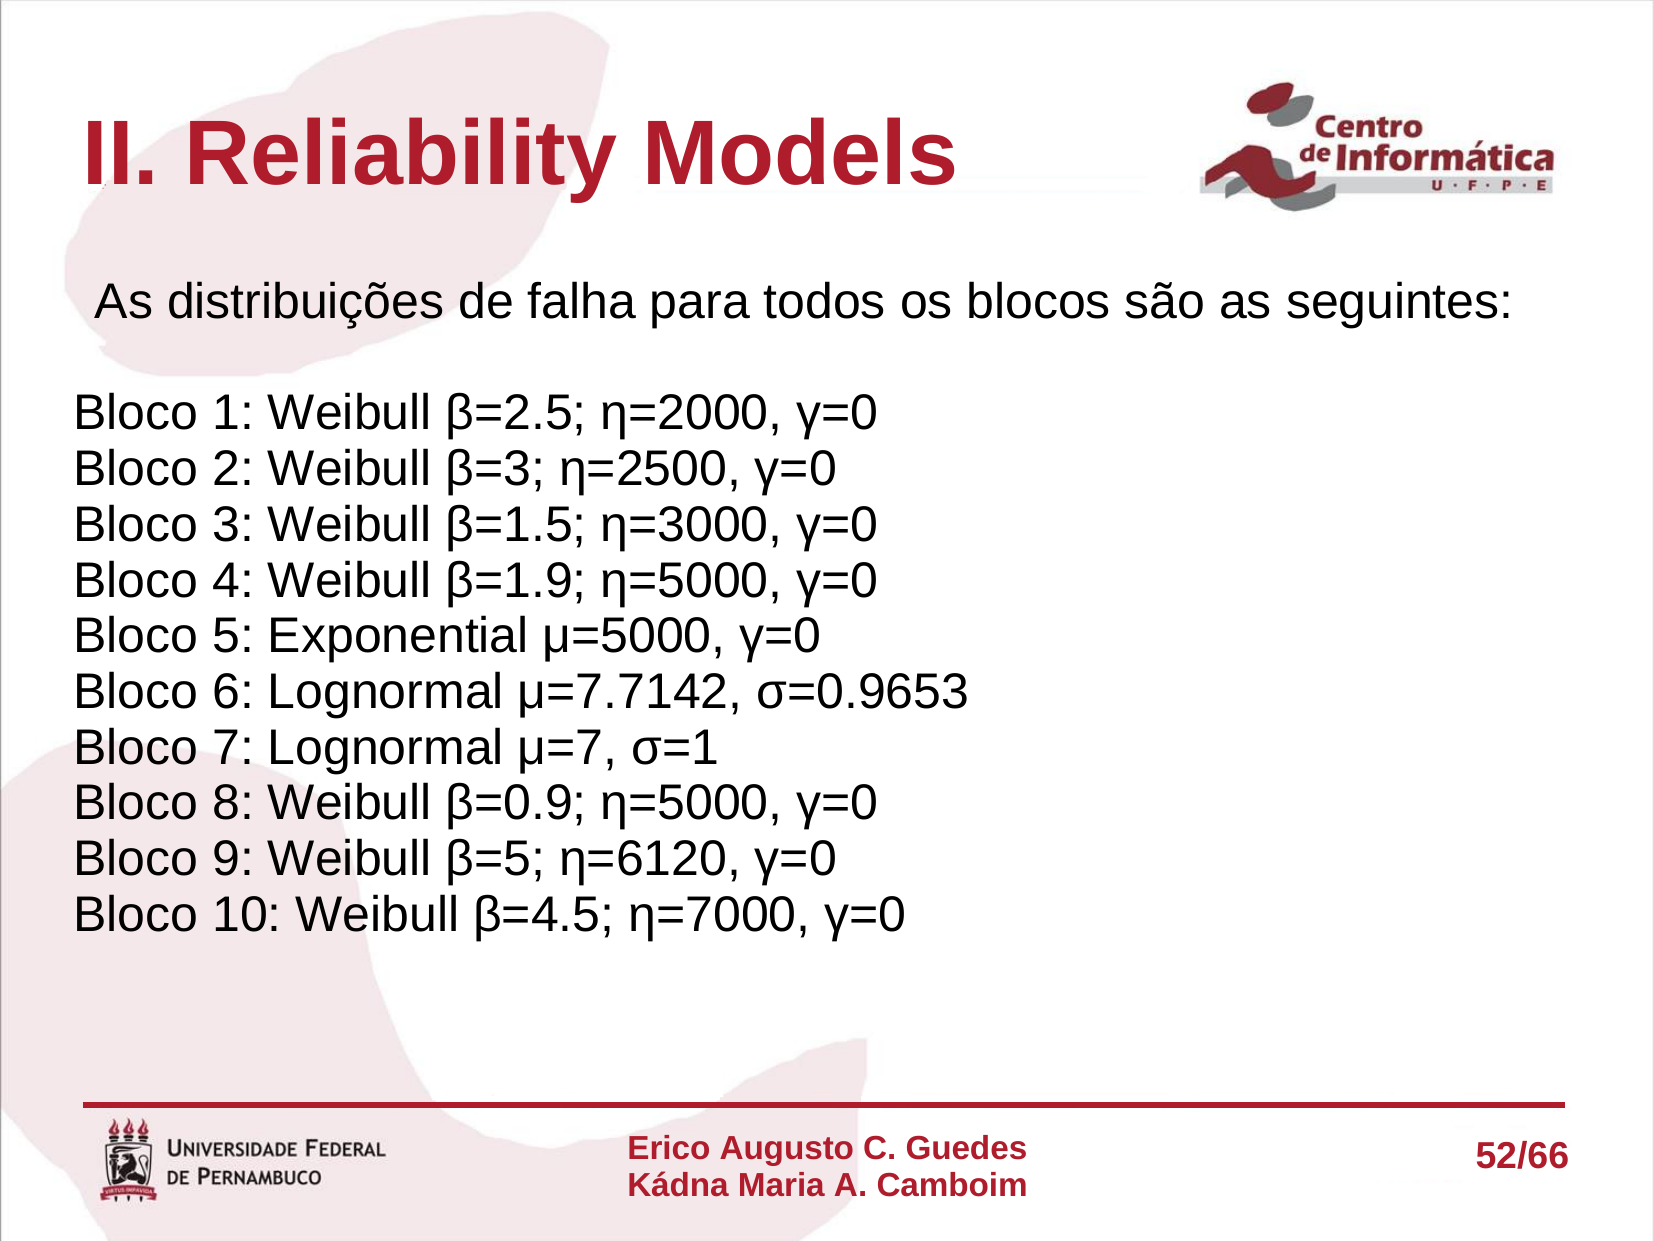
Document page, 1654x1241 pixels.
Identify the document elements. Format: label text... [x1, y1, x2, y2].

title II. Reliability Models [82, 56, 1571, 250]
picture [0, 0, 1654, 1241]
text_box As distribuições de falha para todos os blocos são as seguintes: Bloco 1: Weibull β=2.5; η=2000, γ=0 Bloco 2: Weibull β=3; η=2500, γ=0 Bloco 3: Weibull β=1.5; η=3000, γ=0 Bloco 4: Weibull β=1.9; η=5000, γ=0 Bloco 5: Exponential μ=5000, γ=0 Bloco 6: Lognormal μ=7.7142, σ=0.9653 Bloco 7: Lognormal μ=7, σ=1 Bloco 8: Weibull β=0.9; η=5000, γ=0 Bloco 9: Weibull β=5; η=6120, γ=0 Bloco 10: Weibull β=4.5; η=7000, γ=0 [59, 265, 1595, 1093]
